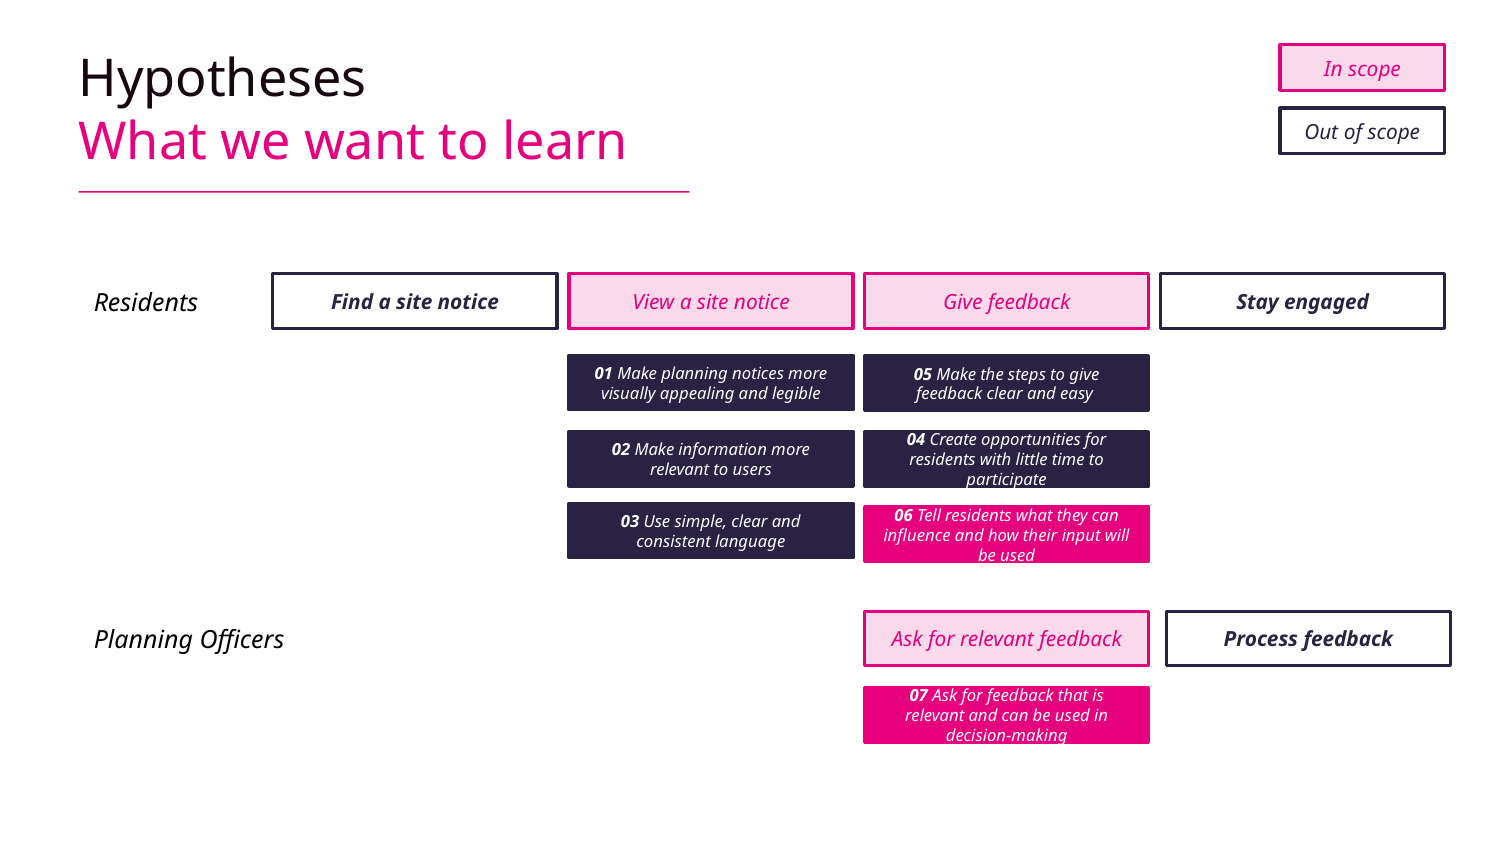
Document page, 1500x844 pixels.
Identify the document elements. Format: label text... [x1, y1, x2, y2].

text_box Residents [78, 262, 305, 340]
text_box View a site notice [568, 273, 854, 329]
text_box In scope [1279, 44, 1445, 91]
text_box 07 Ask for feedback that is relevant and can be used in decision-making [864, 687, 1149, 743]
text_box 05 Make the steps to give feedback clear and easy [864, 355, 1149, 411]
text_box 02 Make information more relevant to users [568, 431, 854, 487]
text_box 06 Tell residents what they can influence and how their input will be used [864, 507, 1149, 562]
text_box 03 Use simple, clear and consistent language [568, 503, 854, 558]
text_box Process feedback [1166, 611, 1451, 666]
text_box Hypotheses What we want to learn [78, 44, 739, 216]
text_box Out of scope [1279, 108, 1445, 154]
text_box 01 Make planning notices more visually appealing and legible [568, 355, 854, 410]
text_box Find a site notice [272, 273, 558, 329]
text_box 04 Create opportunities for residents with little time to participate [864, 431, 1149, 487]
text_box Stay engaged [1160, 273, 1445, 329]
text_box Ask for relevant feedback [864, 611, 1149, 666]
text_box Give feedback [864, 273, 1149, 329]
text_box Planning Officers [78, 605, 337, 671]
